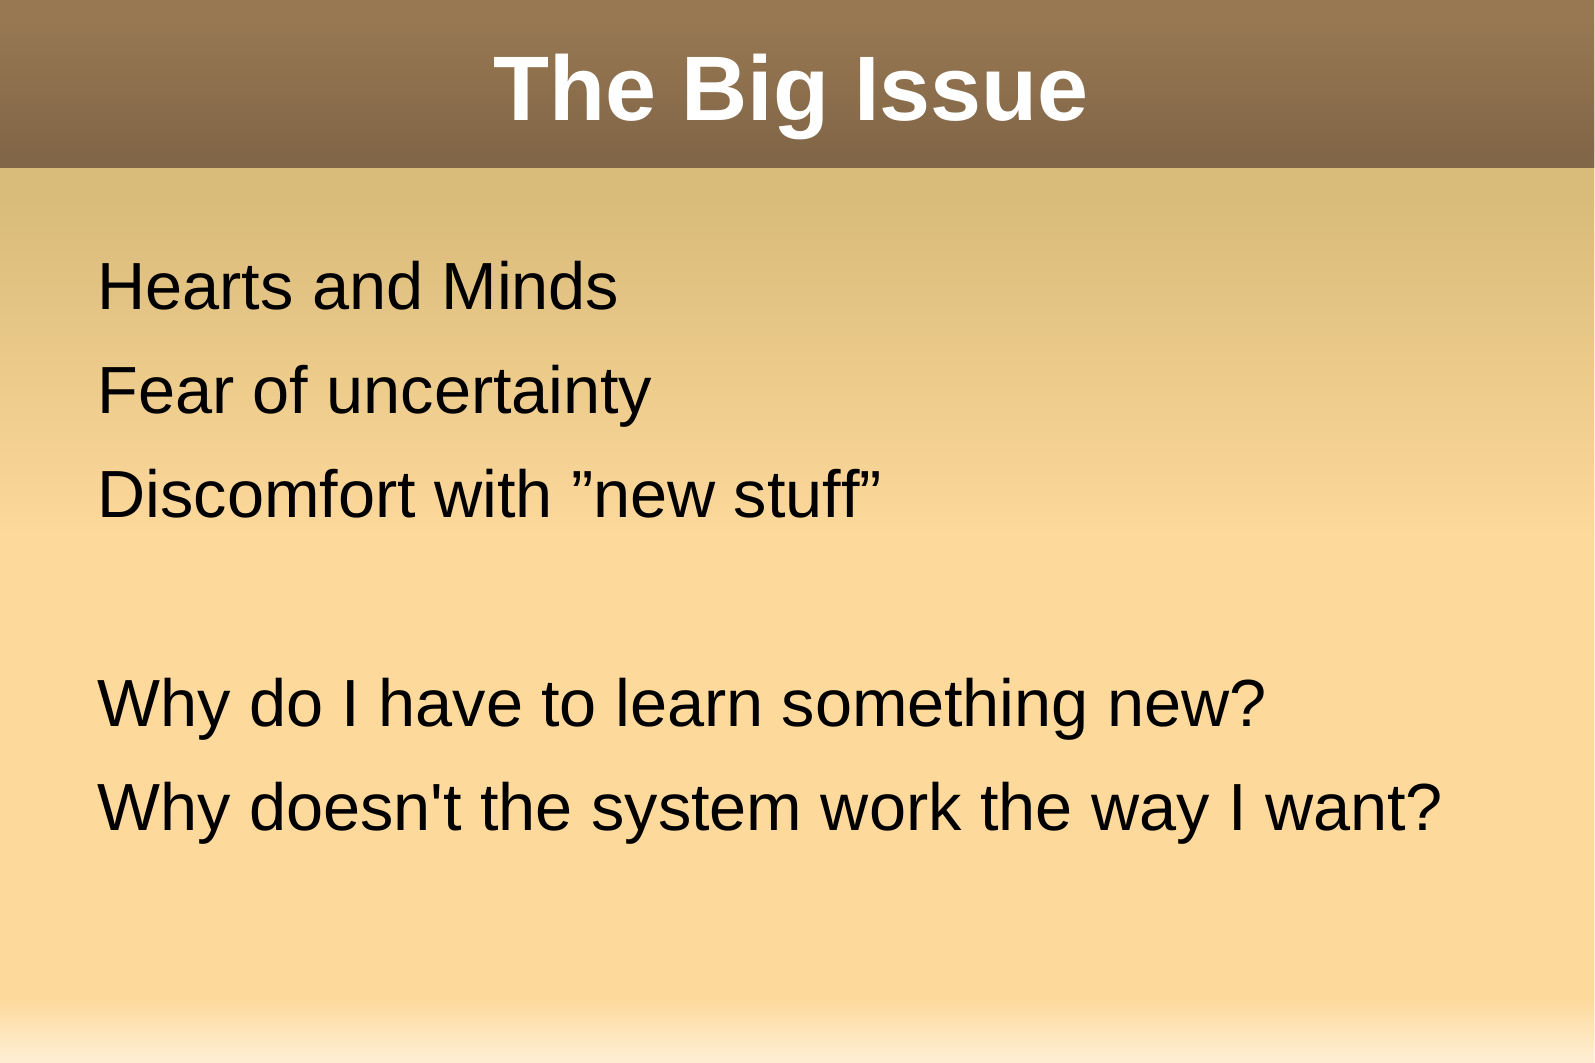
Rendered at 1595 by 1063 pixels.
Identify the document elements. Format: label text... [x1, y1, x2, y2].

title The Big Issue [74, 7, 1510, 171]
list Hearts and Minds Fear of uncertainty Discomfort with ”new stuff” Why do I have to learn something new? Why doesn't the system work the way I want? [79, 248, 1515, 936]
picture [0, 0, 1595, 1063]
